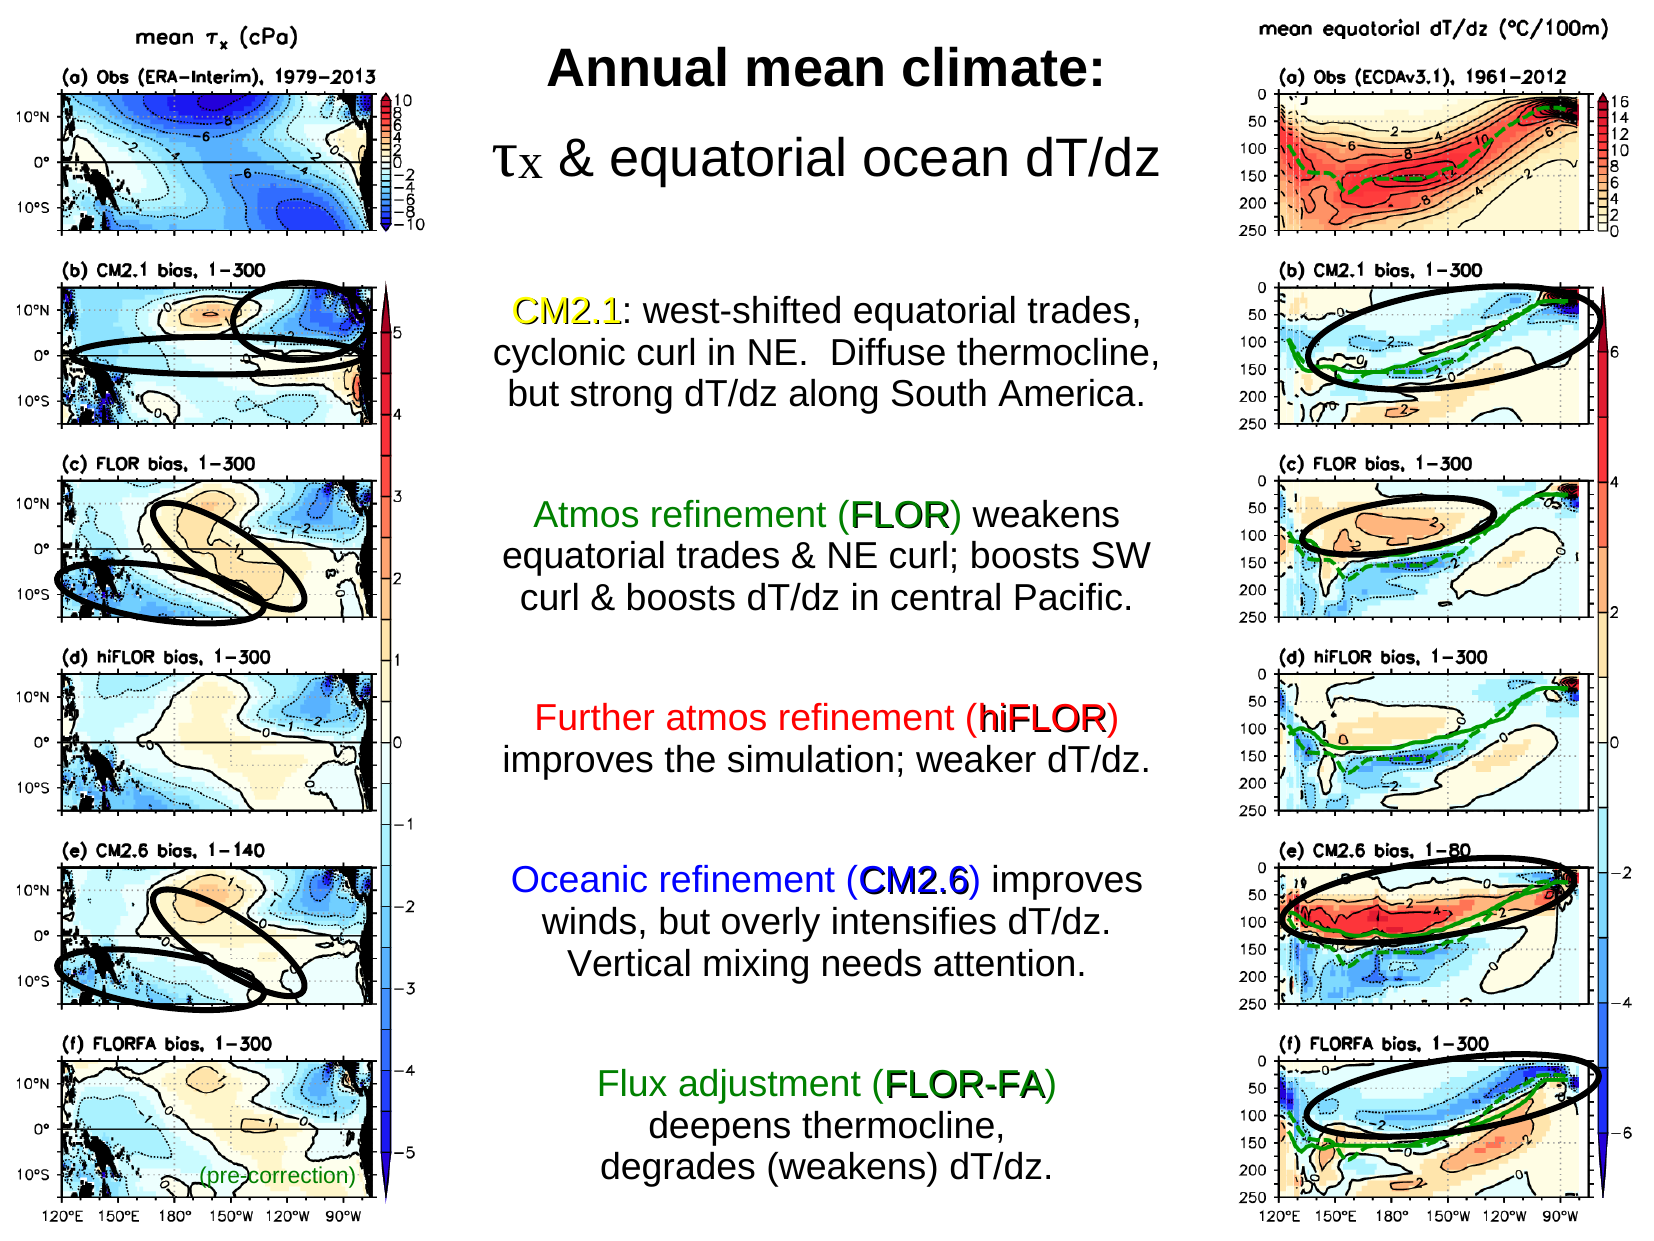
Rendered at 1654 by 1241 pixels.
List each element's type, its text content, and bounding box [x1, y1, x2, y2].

text_box Further atmos refinement (hiFLOR) improves the simulation; weaker dT/dz. [468, 690, 1185, 788]
text_box Annual mean climate: τx & equatorial ocean dT/dz [449, 22, 1222, 190]
picture [5, 0, 449, 1241]
text_box CM2.1: west-shifted equatorial trades, cyclonic curl in NE. Diffuse thermocline, but strong dT/dz along South America. [468, 283, 1185, 423]
picture [1222, 0, 1654, 1241]
text_box (pre-correction) [184, 1153, 372, 1196]
text_box Atmos refinement (FLOR) weakens equatorial trades & NE curl; boosts SW curl & boosts dT/dz in central Pacific. [468, 486, 1185, 626]
text_box Flux adjustment (FLOR-FA) deepens thermocline, degrades (weakens) dT/dz. [469, 1056, 1186, 1196]
text_box Oceanic refinement (CM2.6) improves winds, but overly intensifies dT/dz. Vertical mixing needs attention. [469, 852, 1185, 992]
